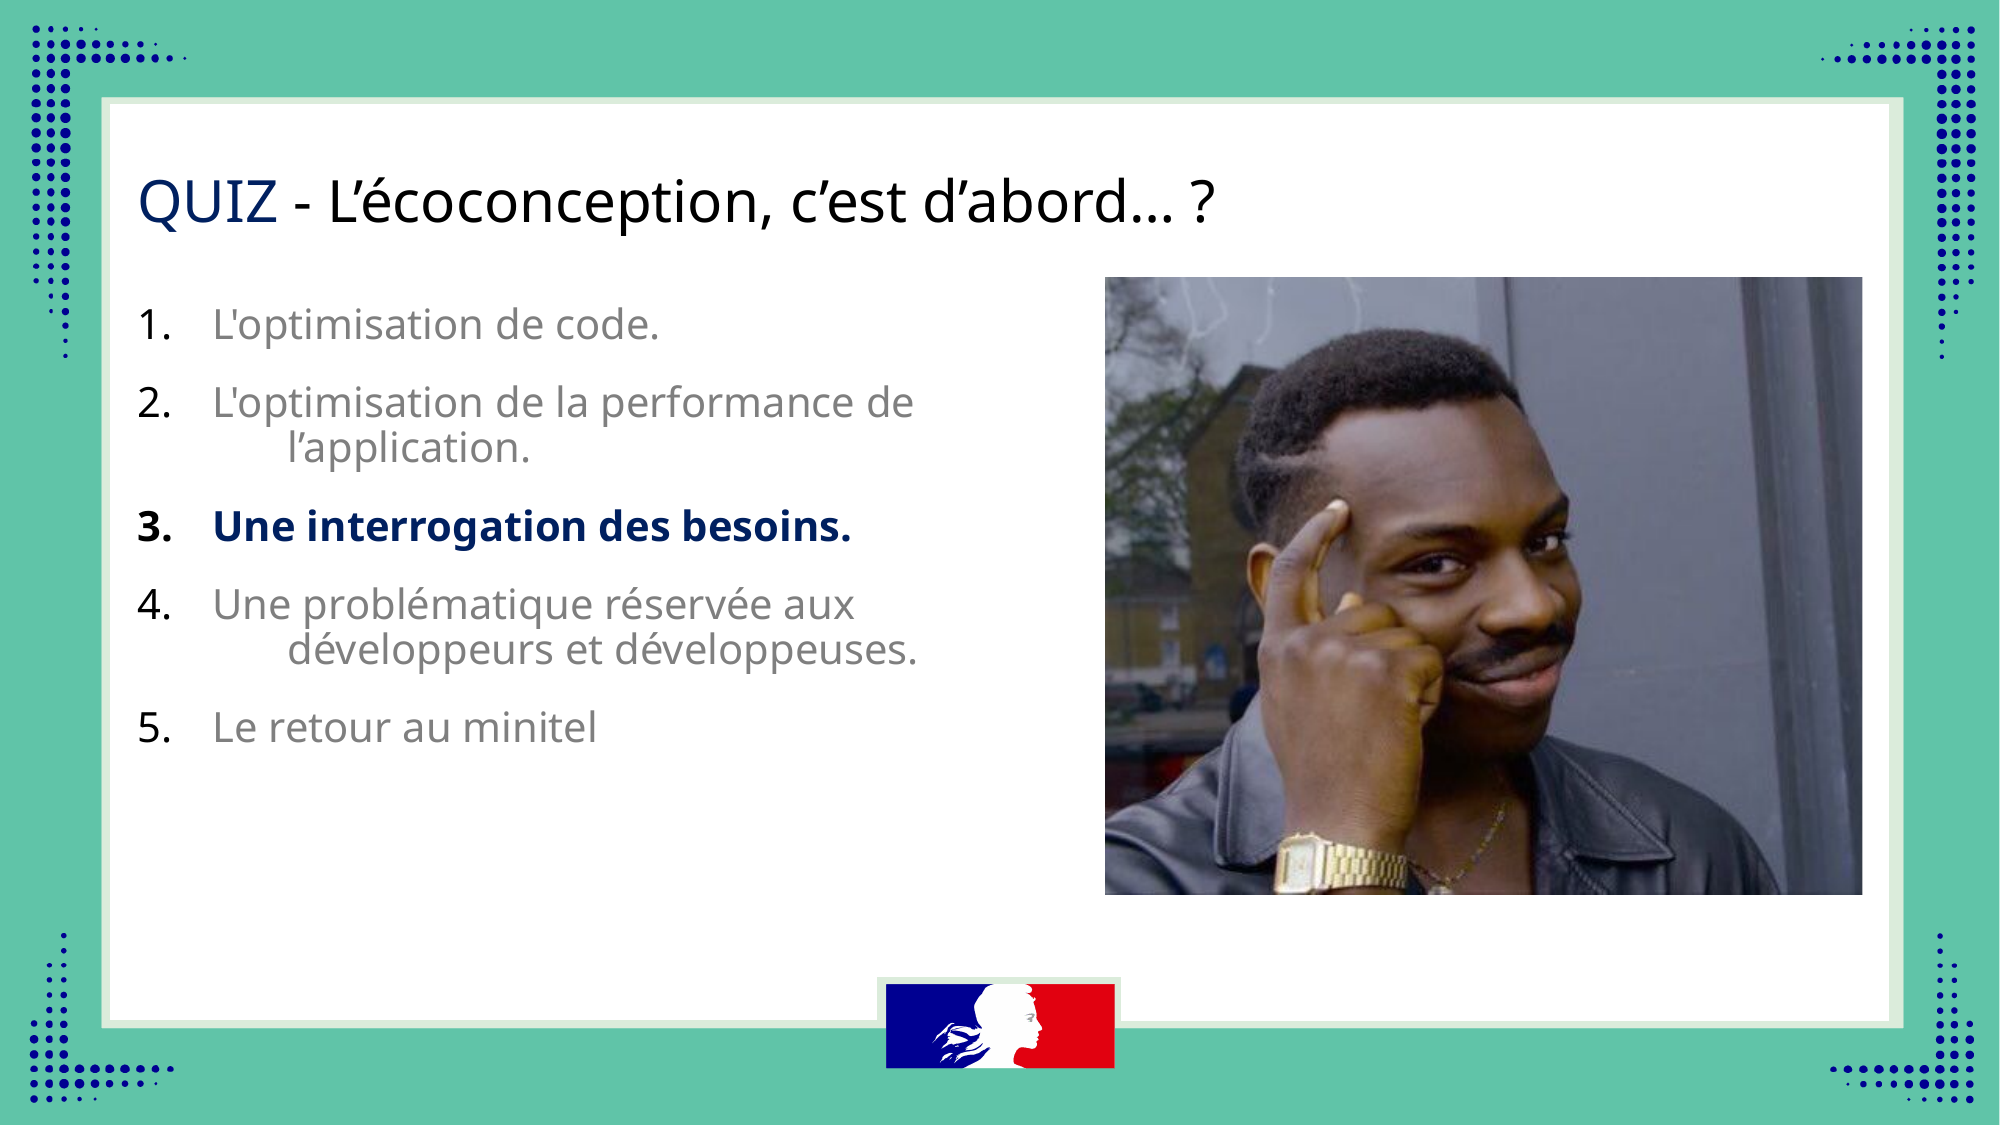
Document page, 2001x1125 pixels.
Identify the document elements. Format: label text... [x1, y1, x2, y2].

title QUIZ - L’écoconception, c’est d’abord… ? [137, 129, 1863, 278]
subtitle L'optimisation de code. L'optimisation de la performance de l’application. Une interrogation des besoins. Une problématique réservée aux développeurs et développeuses. Le retour au minitel [137, 303, 1075, 1017]
picture [0, 0, 2000, 1125]
